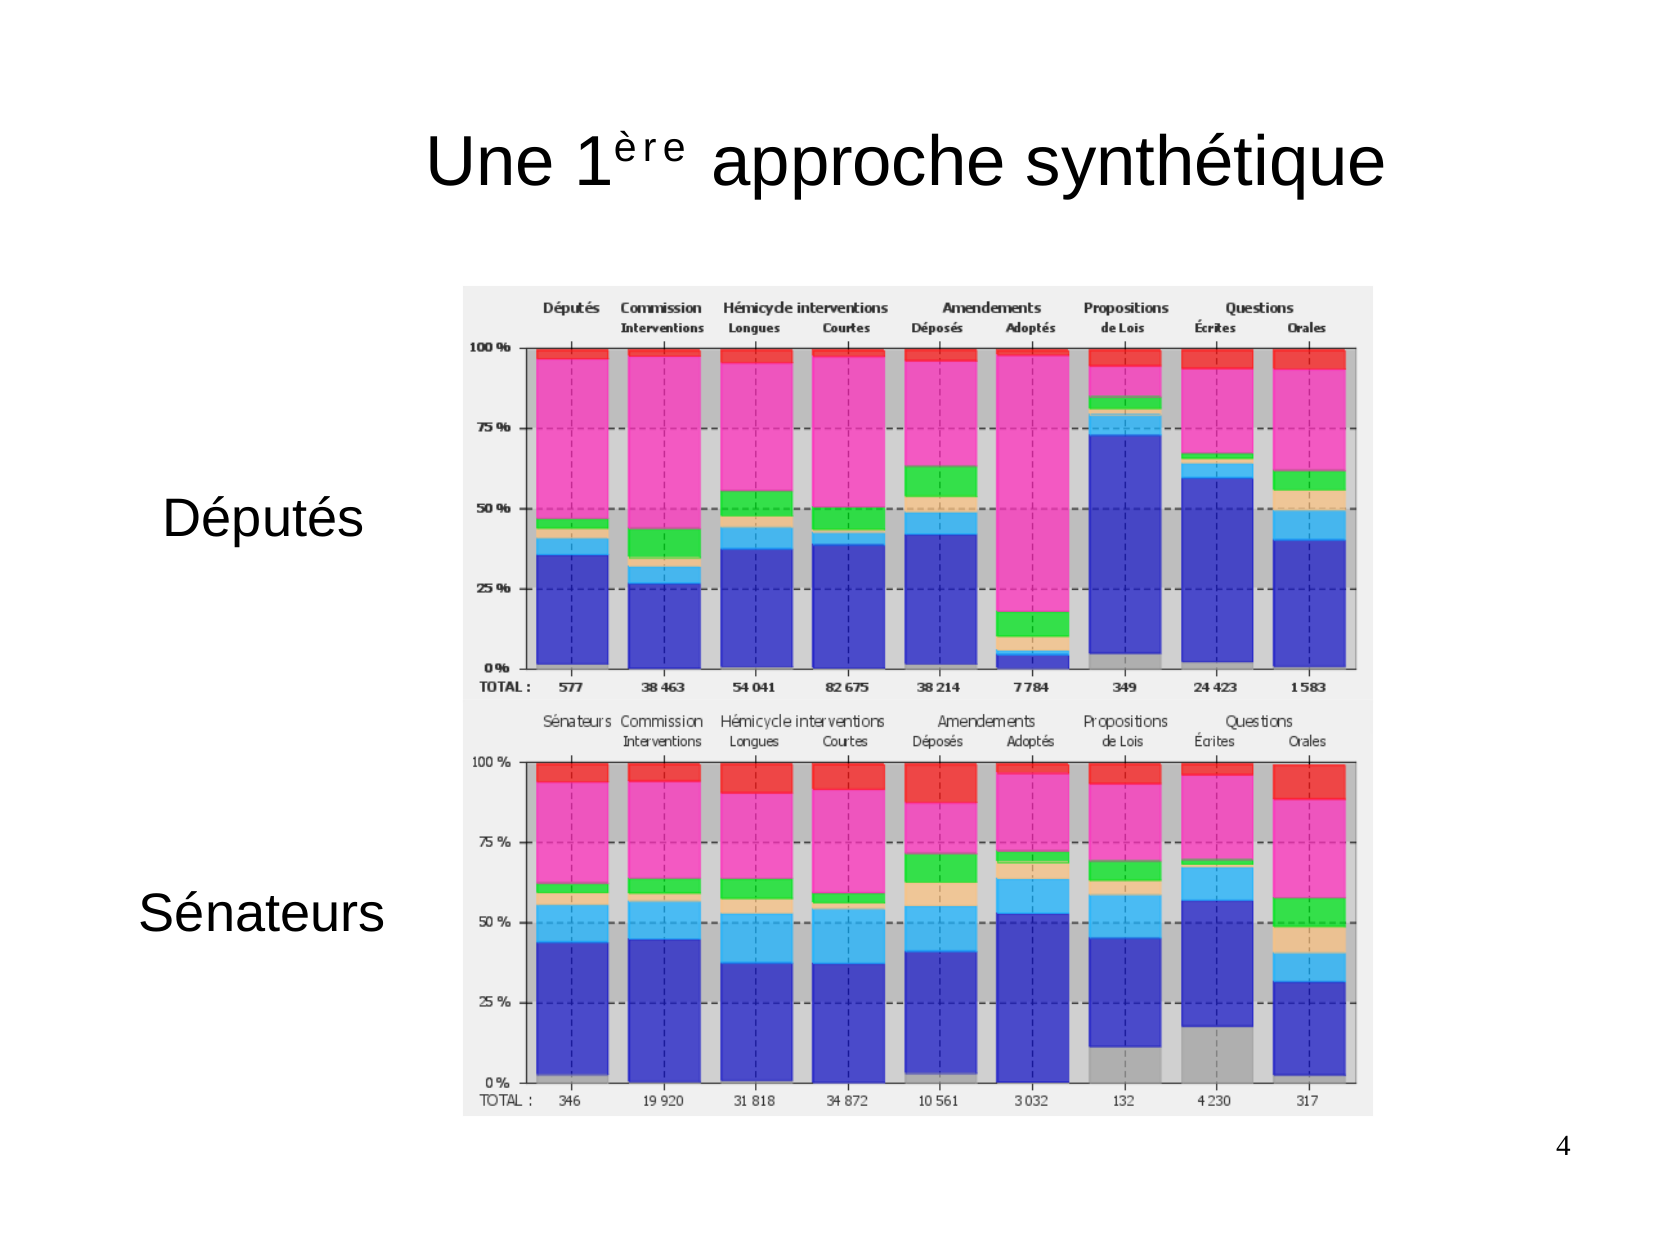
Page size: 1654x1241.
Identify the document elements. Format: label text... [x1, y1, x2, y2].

picture [454, 277, 1381, 1124]
title Une 1ère approche synthétique [212, 64, 1601, 258]
text_box Députés [147, 479, 414, 556]
text_box Sénateurs [124, 875, 420, 951]
